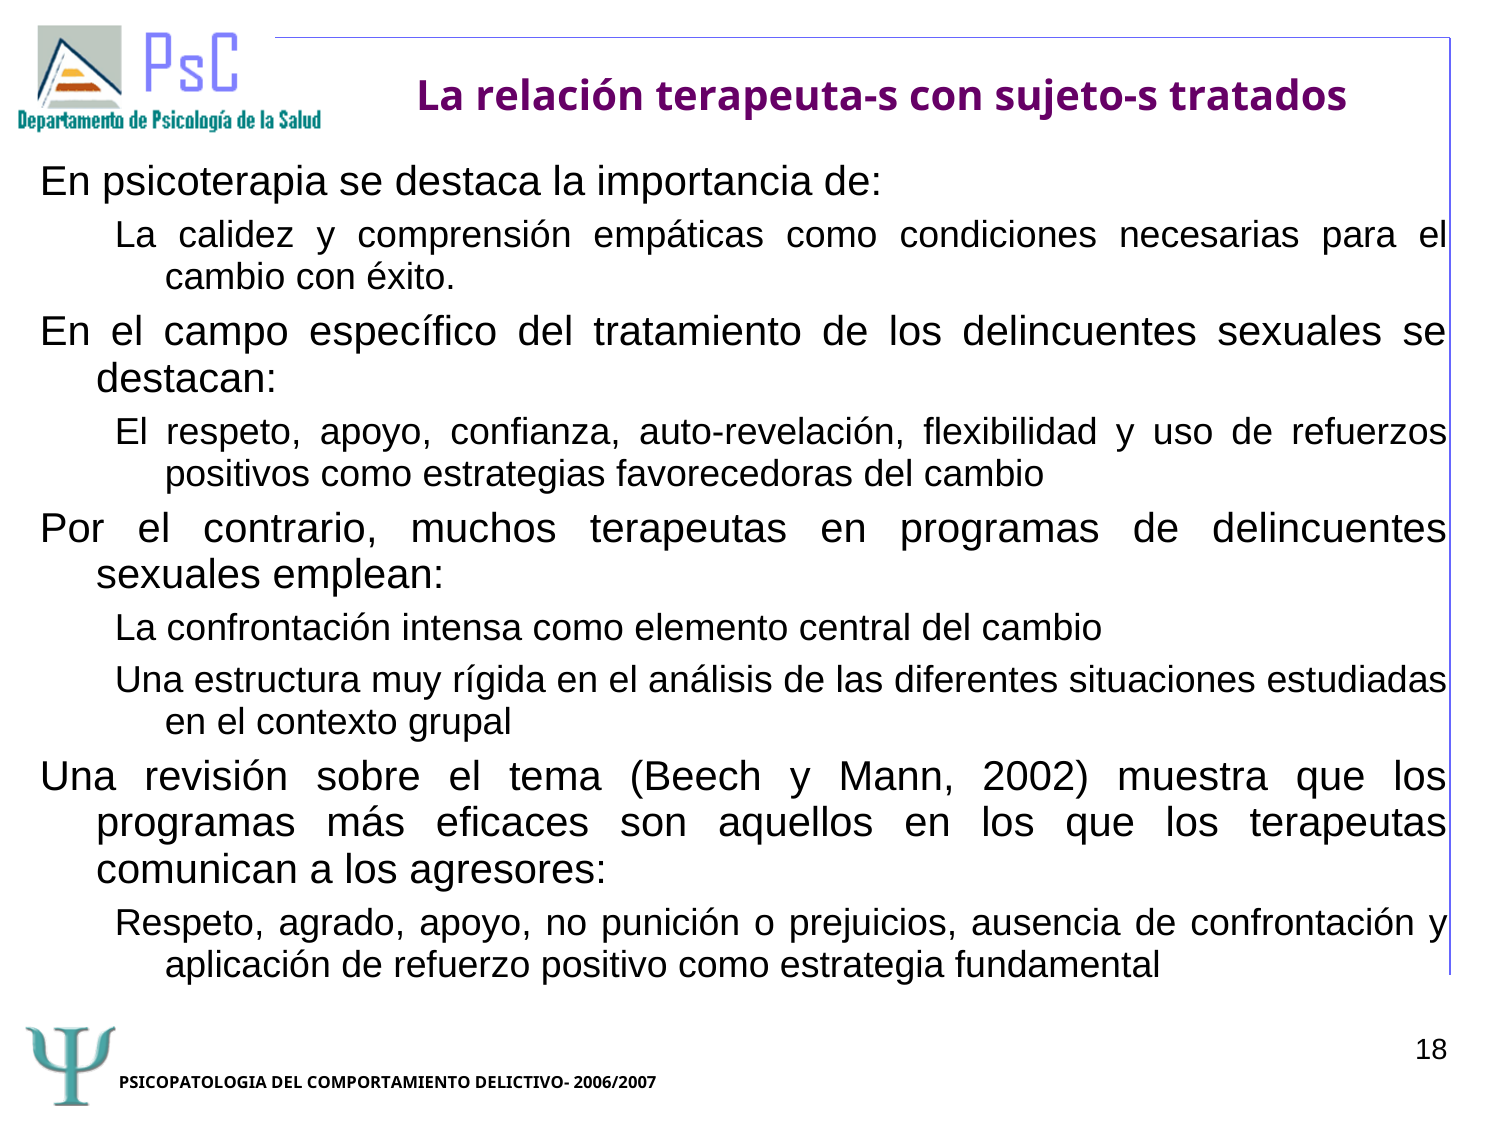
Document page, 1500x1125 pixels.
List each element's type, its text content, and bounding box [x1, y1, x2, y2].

title La relación terapeuta-s con sujeto-s tratados [349, 49, 1425, 138]
picture [0, 0, 330, 138]
subtitle En psicoterapia se destaca la importancia de: La calidez y comprensión empáticas como condiciones necesarias para el cambio con éxito. En el campo específico del tratamiento de los delincuentes sexuales se destacan: El respeto, apoyo, confianza, auto-revelación, flexibilidad y uso de refuerzos positivos como estrategias favorecedoras del cambio Por el contrario, muchos terapeutas en programas de delincuentes sexuales emplean: La confrontación intensa como elemento central del cambio Una estructura muy rígida en el análisis de las diferentes situaciones estudiadas en el contexto grupal Una revisión sobre el tema (Beech y Mann, 2002) muestra que los programas más eficaces son aquellos en los que los terapeutas comunican a los agresores: Respeto, agrado, apoyo, no punición o prejuicios, ausencia de confrontación y aplicación de refuerzo positivo como estrategia fundamental [24, 149, 1463, 1125]
